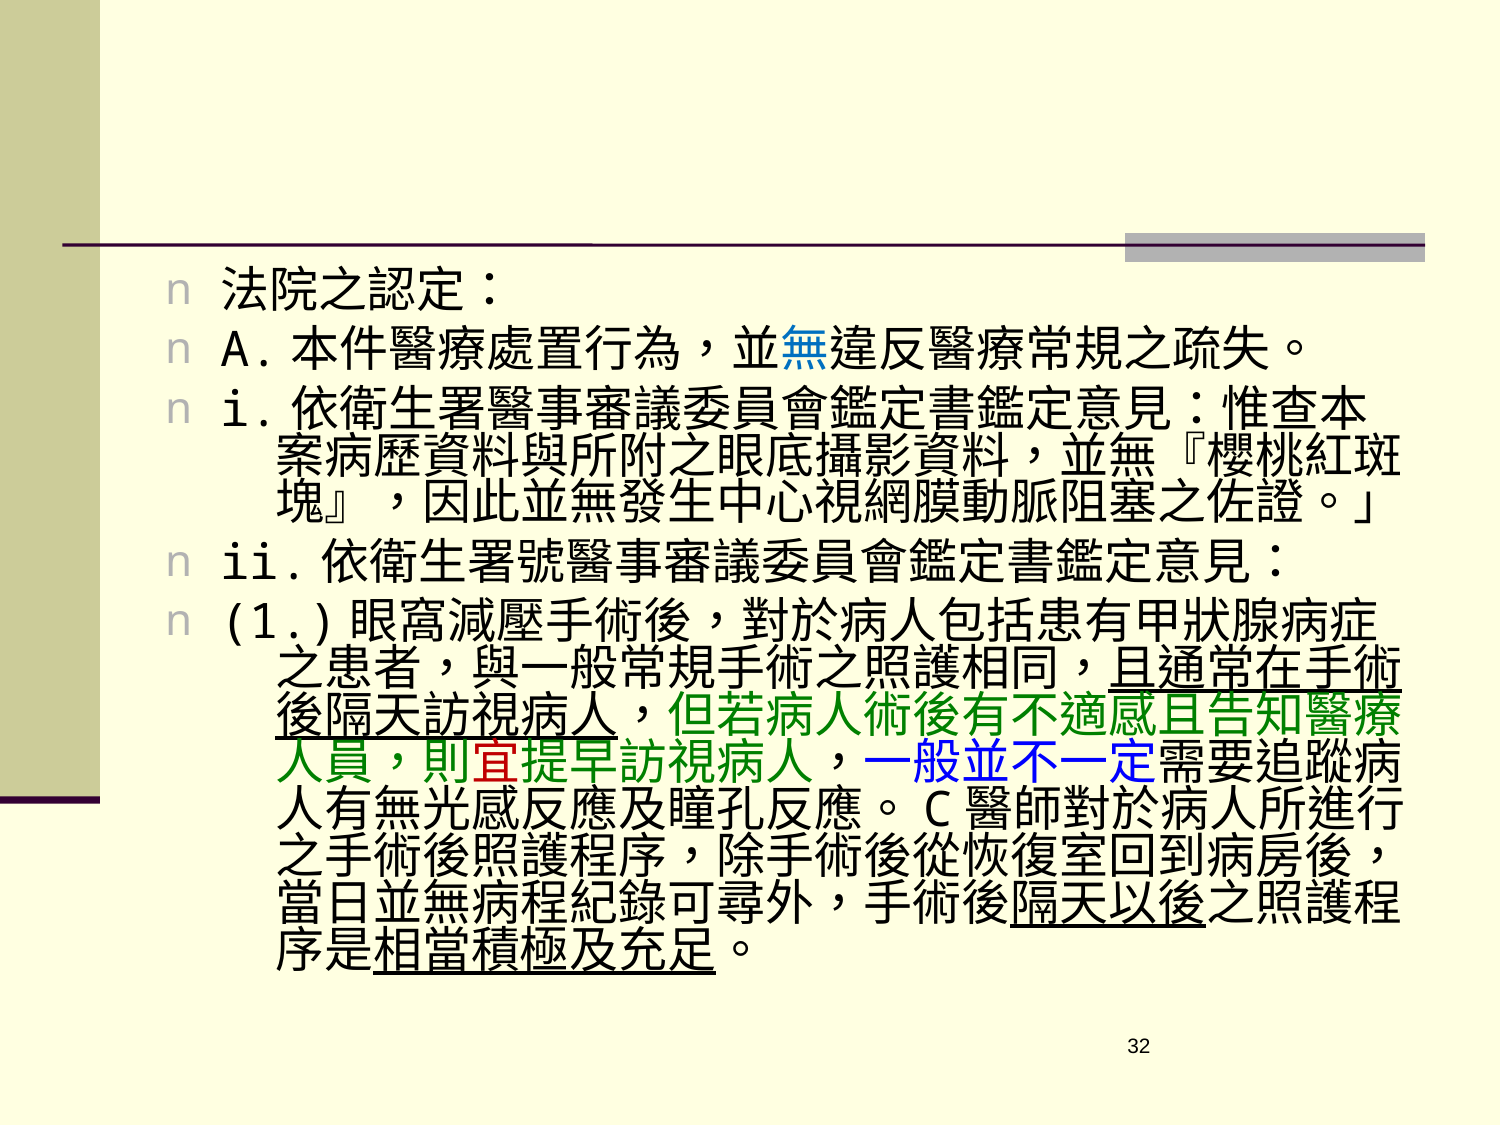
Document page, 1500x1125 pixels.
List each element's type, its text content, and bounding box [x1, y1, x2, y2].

list 法院之認定： A.本件醫療處置行為，並無違反醫療常規之疏失。 i.依衛生署醫事審議委員會鑑定書鑑定意見：惟查本案病歷資料與所附之眼底攝影資料，並無『櫻桃紅斑塊』，因此並無發生中心視網膜動脈阻塞之佐證。」 ii.依衛生署號醫事審議委員會鑑定書鑑定意見： (1.)眼窩減壓手術後，對於病人包括患有甲狀腺病症之患者，與一般常規手術之照護相同，且通常在手術後隔天訪視病人，但若病人術後有不適感且告知醫療人員，則宜提早訪視病人，一般並不一定需要追蹤病人有無光感反應及瞳孔反應。C醫師對於病人所進行之手術後照護程序，除手術後從恢復室回到病房後，當日並無病程紀錄可尋外，手術後隔天以後之照護程序是相當積極及充足。 [150, 262, 1426, 1006]
text_box [1112, 1025, 1426, 1101]
